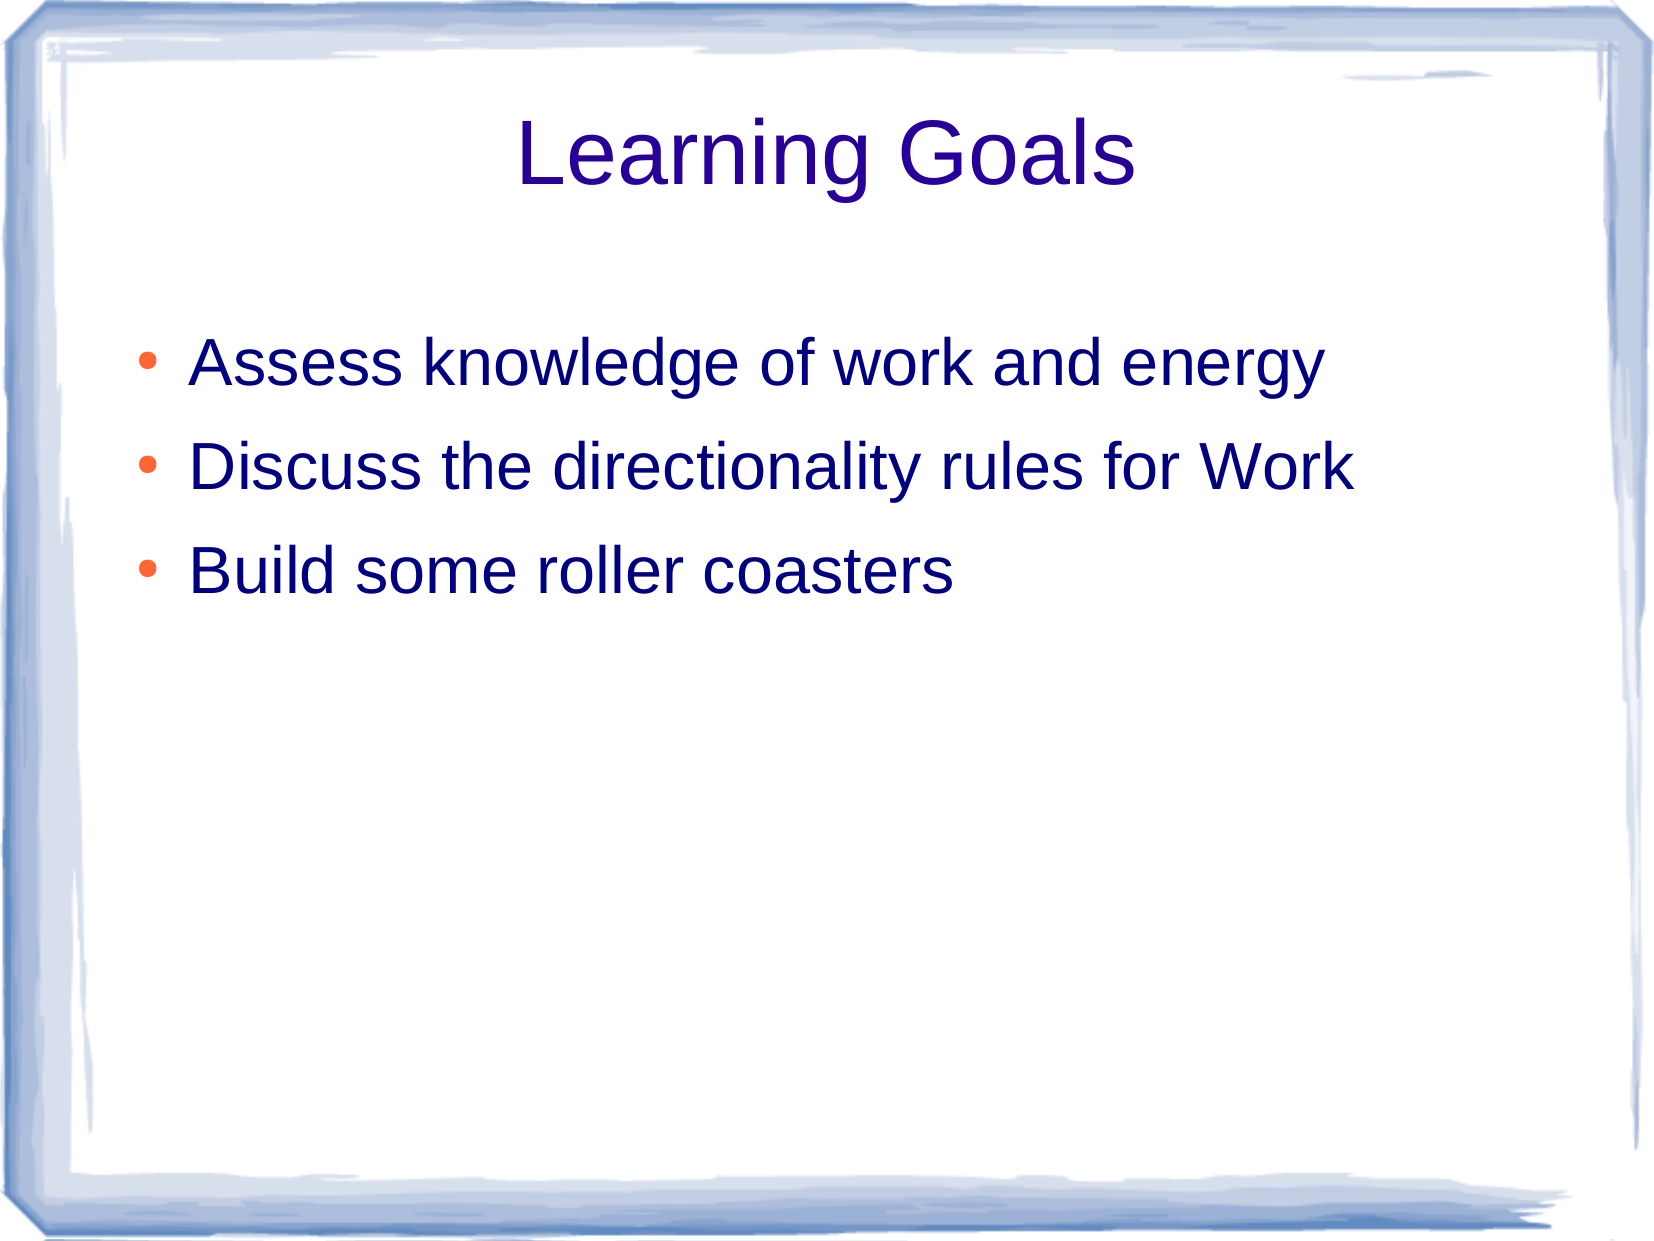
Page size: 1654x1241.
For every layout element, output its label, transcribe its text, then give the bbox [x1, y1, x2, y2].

list Assess knowledge of work and energy Discuss the directionality rules for Work Build some roller coasters [118, 324, 1571, 990]
picture [0, 0, 1654, 1241]
title Learning Goals [82, 56, 1571, 250]
